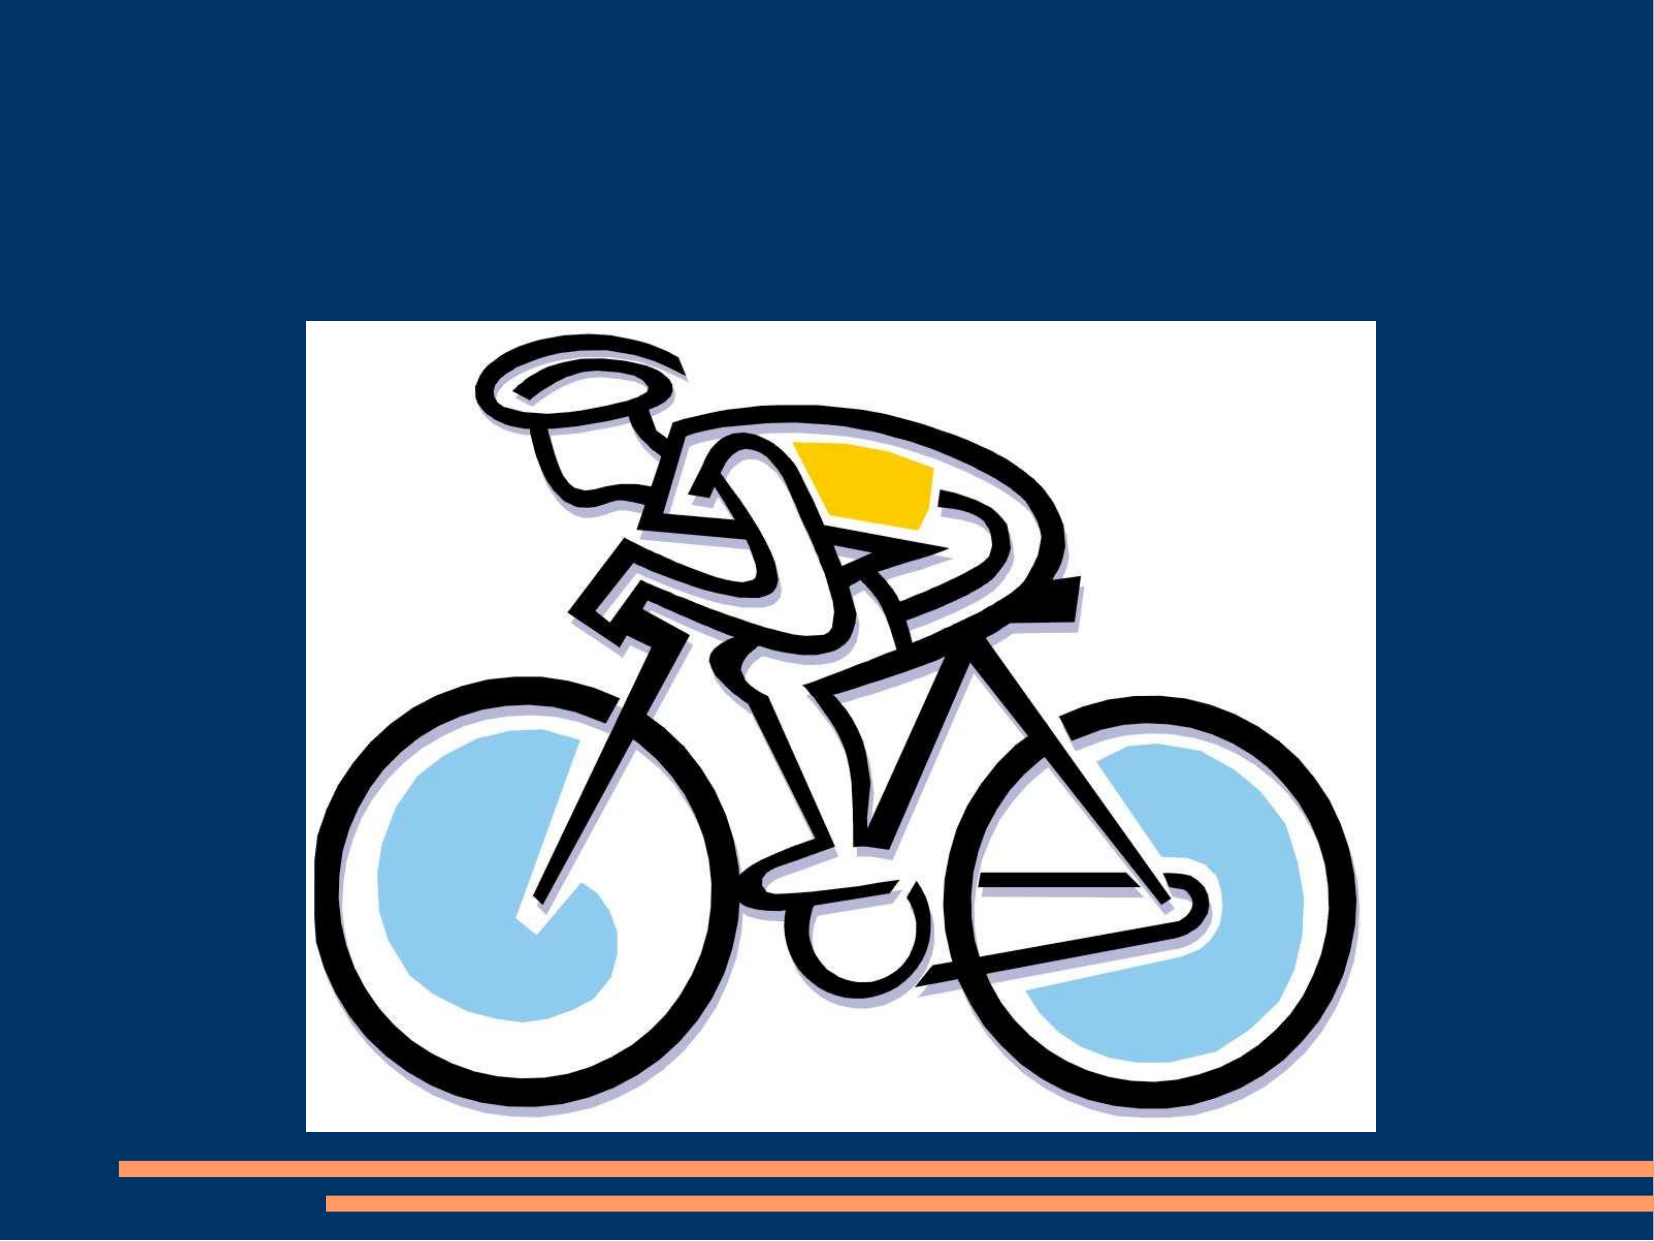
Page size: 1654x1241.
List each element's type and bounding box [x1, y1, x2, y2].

picture [306, 321, 1376, 1132]
